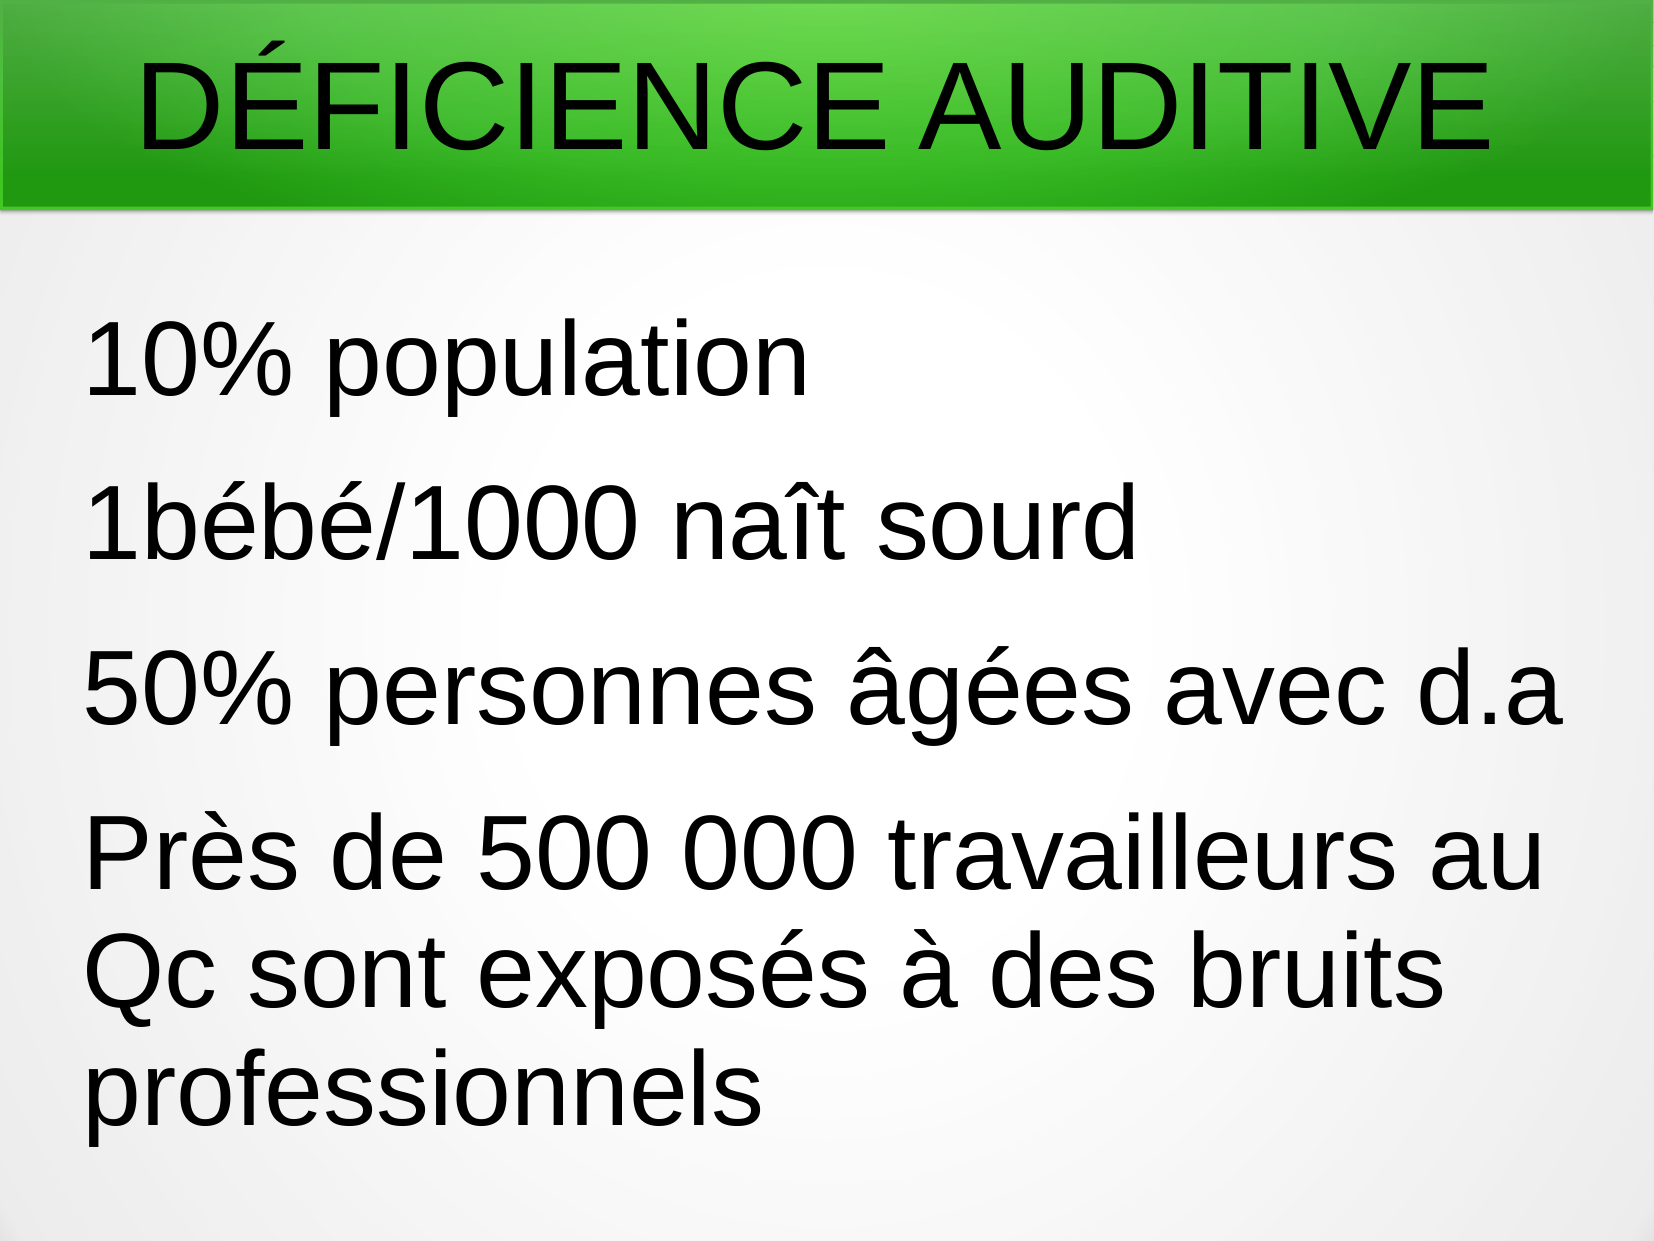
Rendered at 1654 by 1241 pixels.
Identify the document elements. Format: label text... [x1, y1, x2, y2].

list 10% population 1bébé/1000 naît sourd 50% personnes âgées avec d.a Près de 500 000 travailleurs au Qc sont exposés à des bruits professionnels [82, 299, 1583, 1170]
title DÉFICIENCE AUDITIVE [0, 35, 1630, 178]
